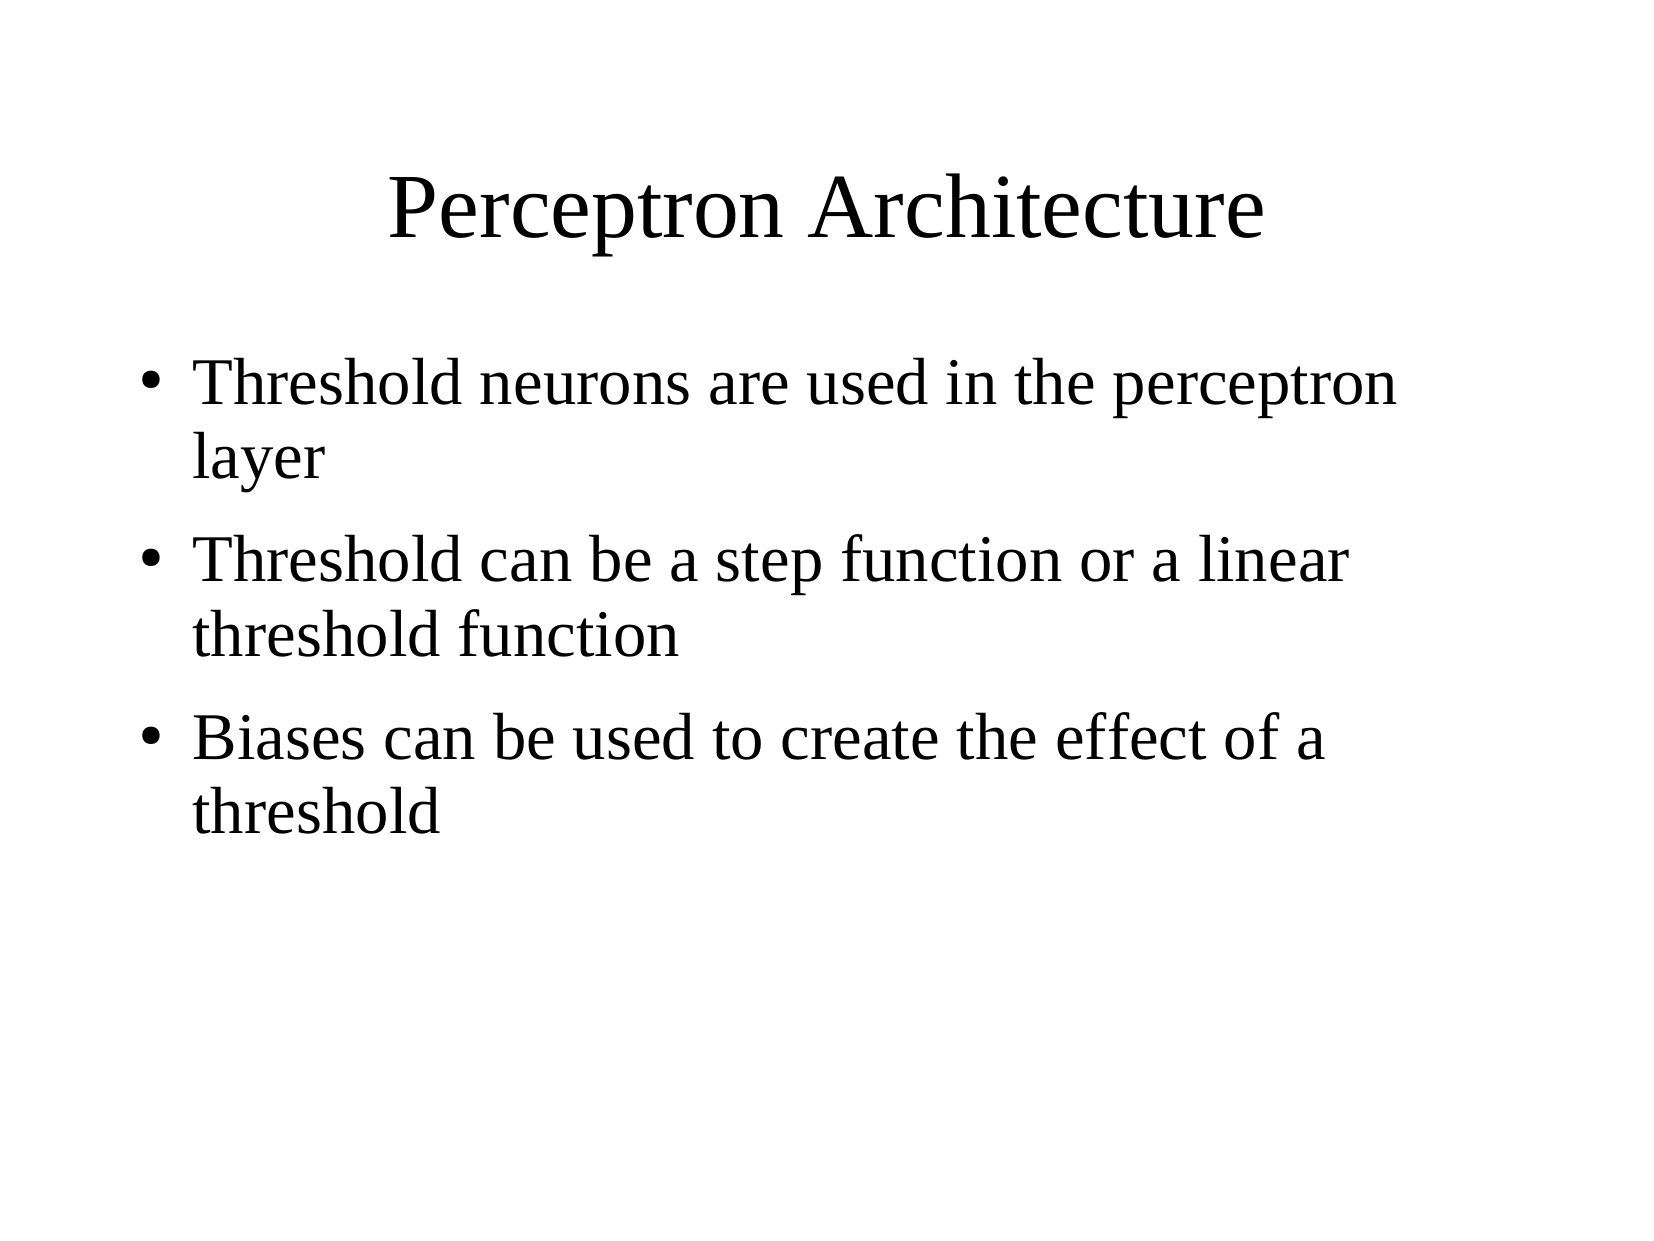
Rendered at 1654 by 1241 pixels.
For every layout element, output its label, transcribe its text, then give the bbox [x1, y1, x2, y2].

title Perceptron Architecture [121, 102, 1534, 311]
list Threshold neurons are used in the perceptron layer Threshold can be a step function or a linear threshold function Biases can be used to create the effect of a threshold [121, 344, 1534, 1127]
